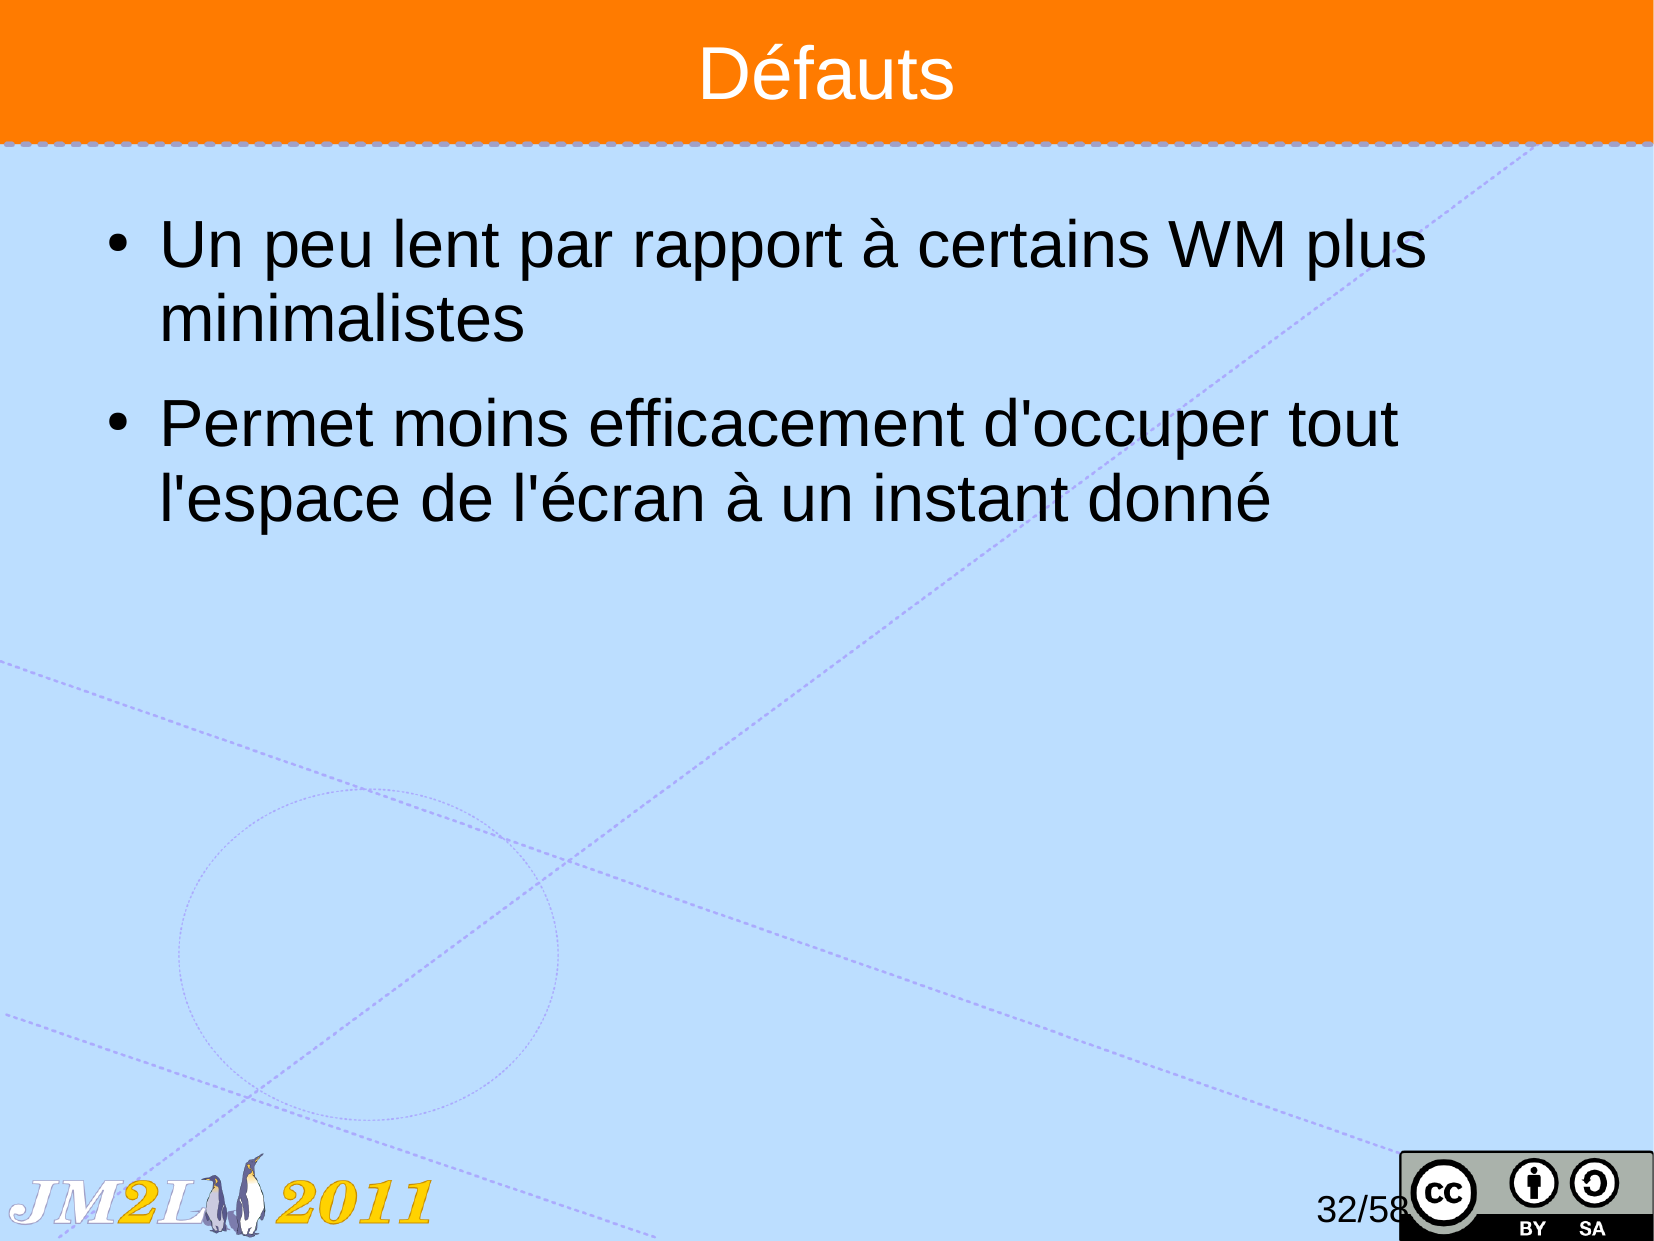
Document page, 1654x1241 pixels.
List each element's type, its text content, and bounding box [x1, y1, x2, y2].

picture [0, 0, 1654, 1241]
list Un peu lent par rapport à certains WM plus minimalistes Permet moins efficacement d'occuper tout l'espace de l'écran à un instant donné [88, 206, 1577, 1026]
title Défauts [29, 0, 1625, 148]
